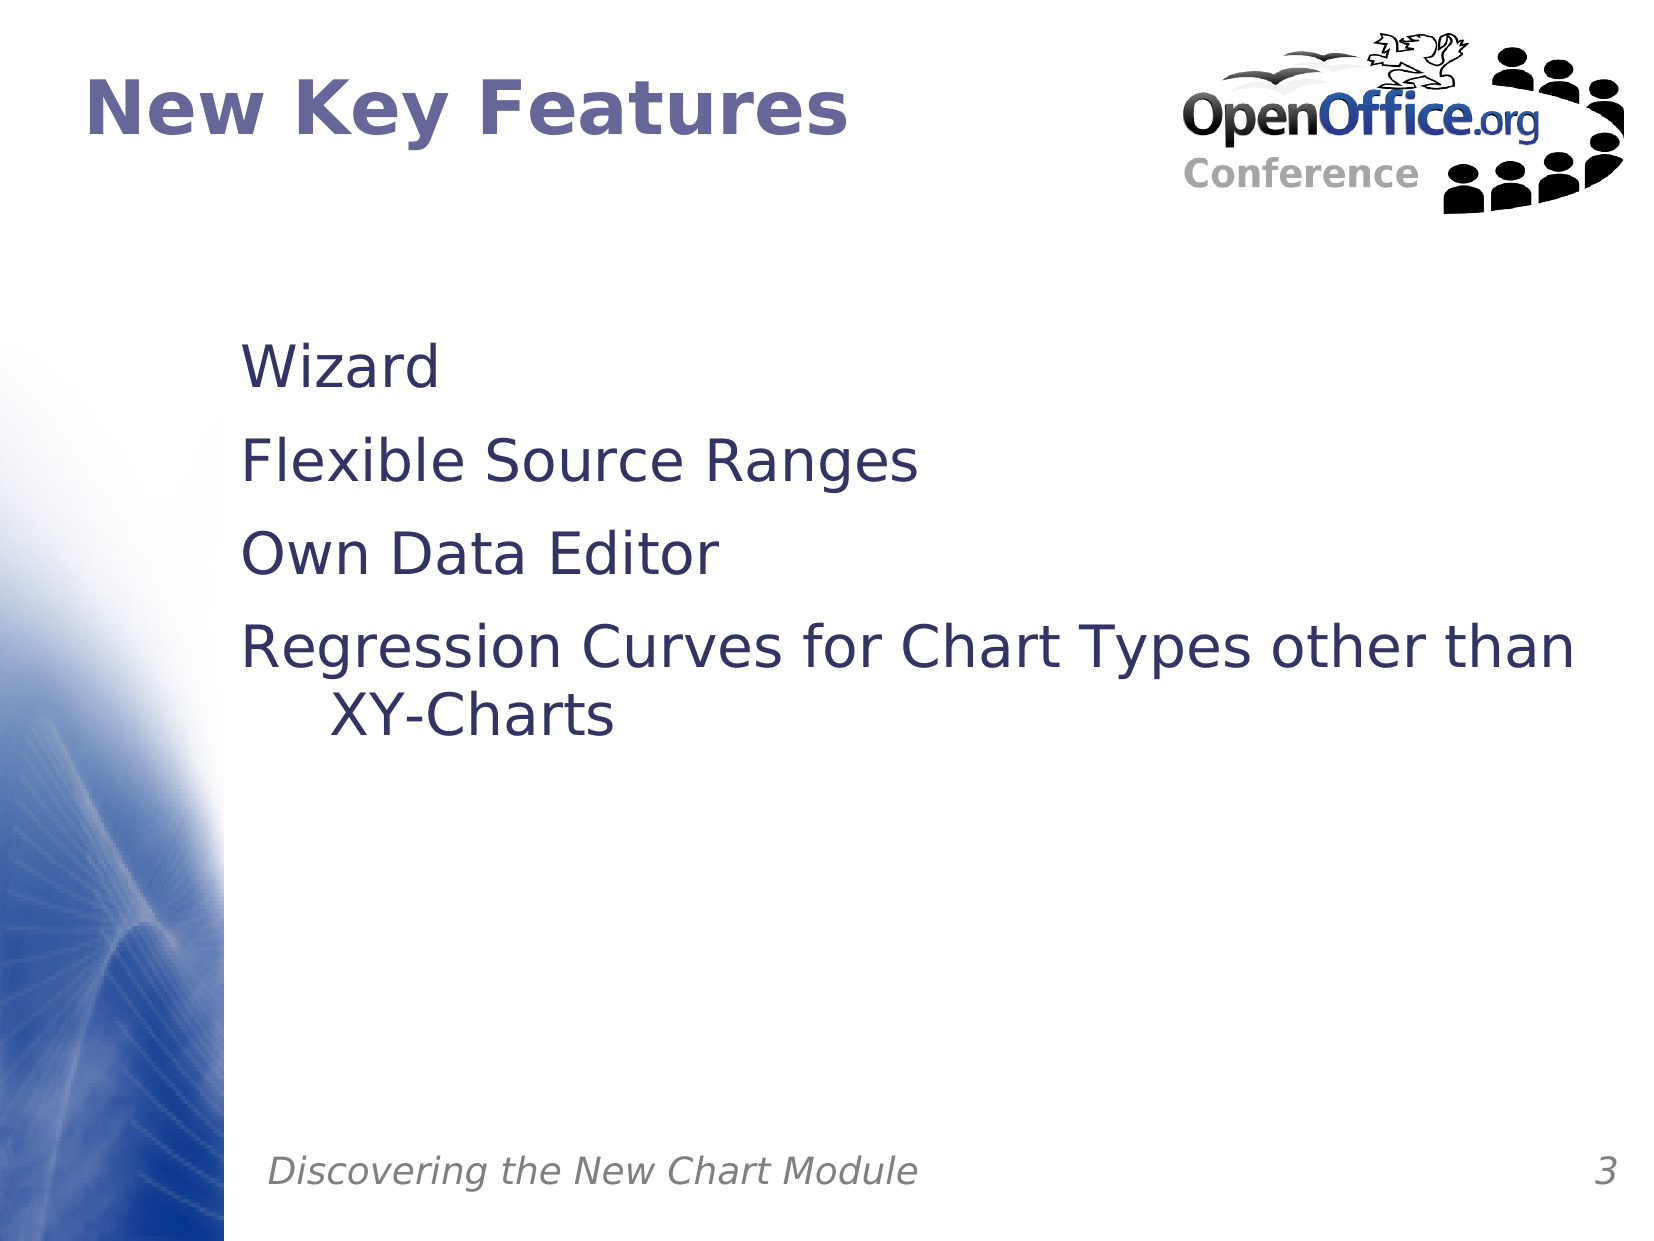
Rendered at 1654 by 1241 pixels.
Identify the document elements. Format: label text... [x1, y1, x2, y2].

title New Key Features [24, 51, 1163, 165]
list Wizard Flexible Source Ranges Own Data Editor Regression Curves for Chart Types other than XY-Charts [223, 333, 1619, 1133]
picture [0, 0, 224, 1241]
picture [1183, 33, 1624, 214]
